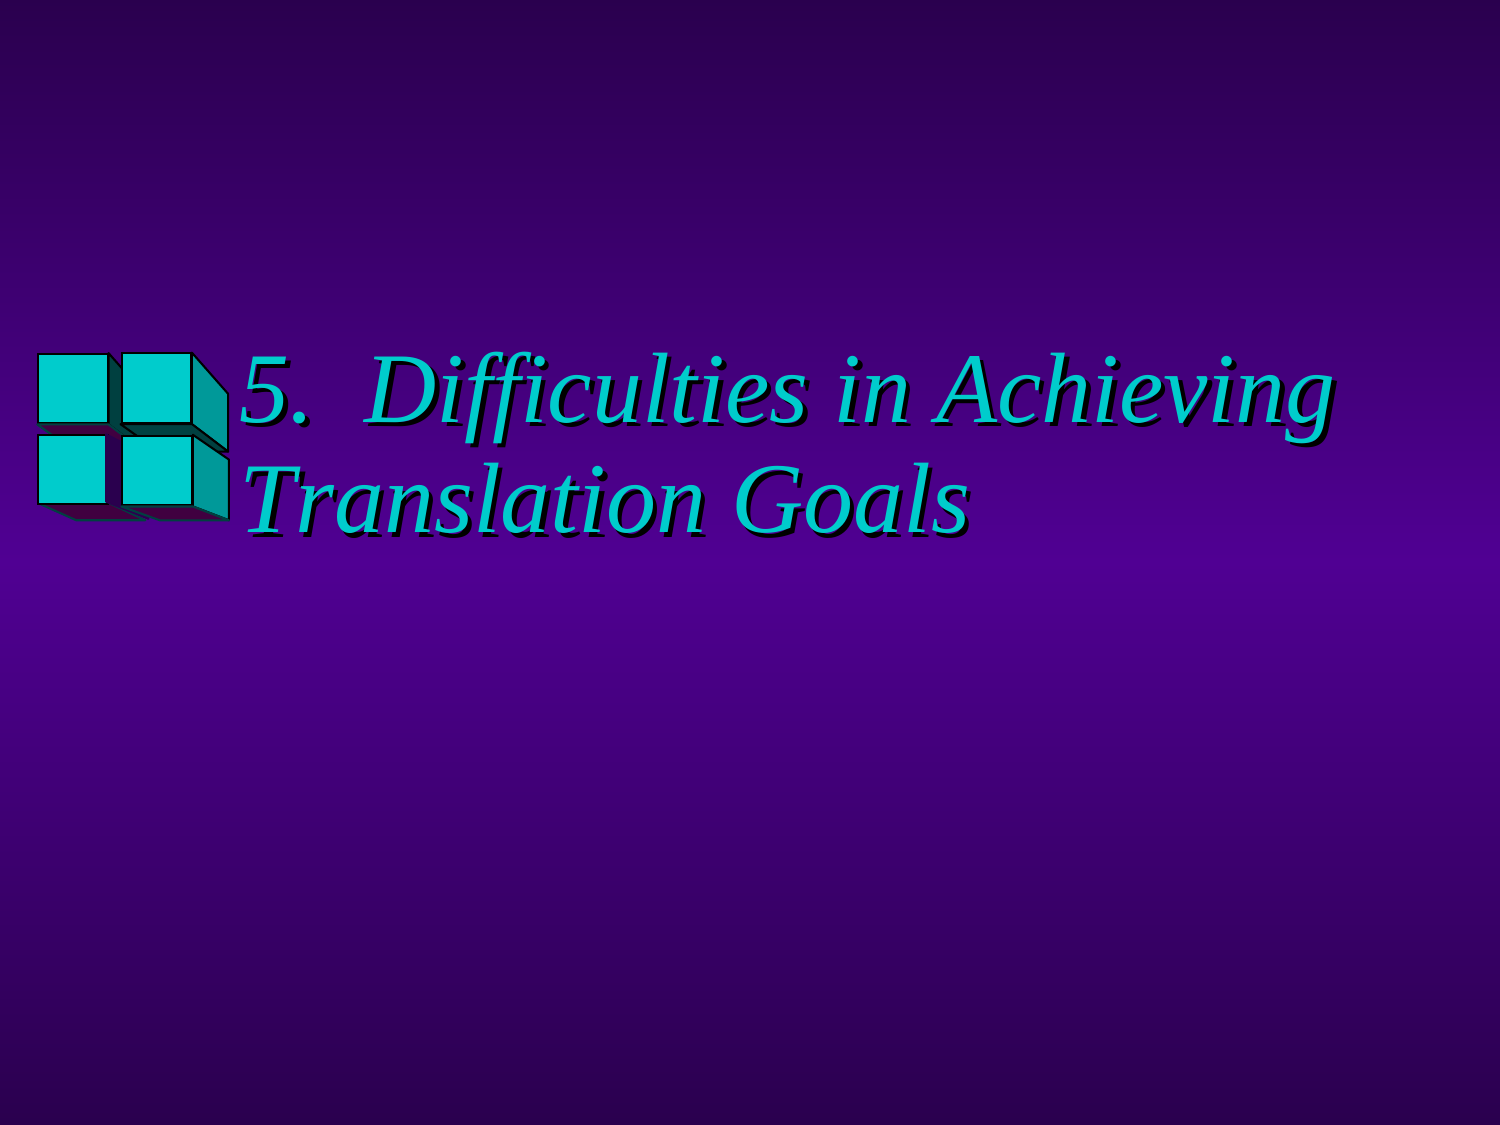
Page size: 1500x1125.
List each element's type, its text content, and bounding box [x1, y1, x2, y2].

title 5. Difficulties in Achieving Translation Goals [224, 325, 1500, 563]
